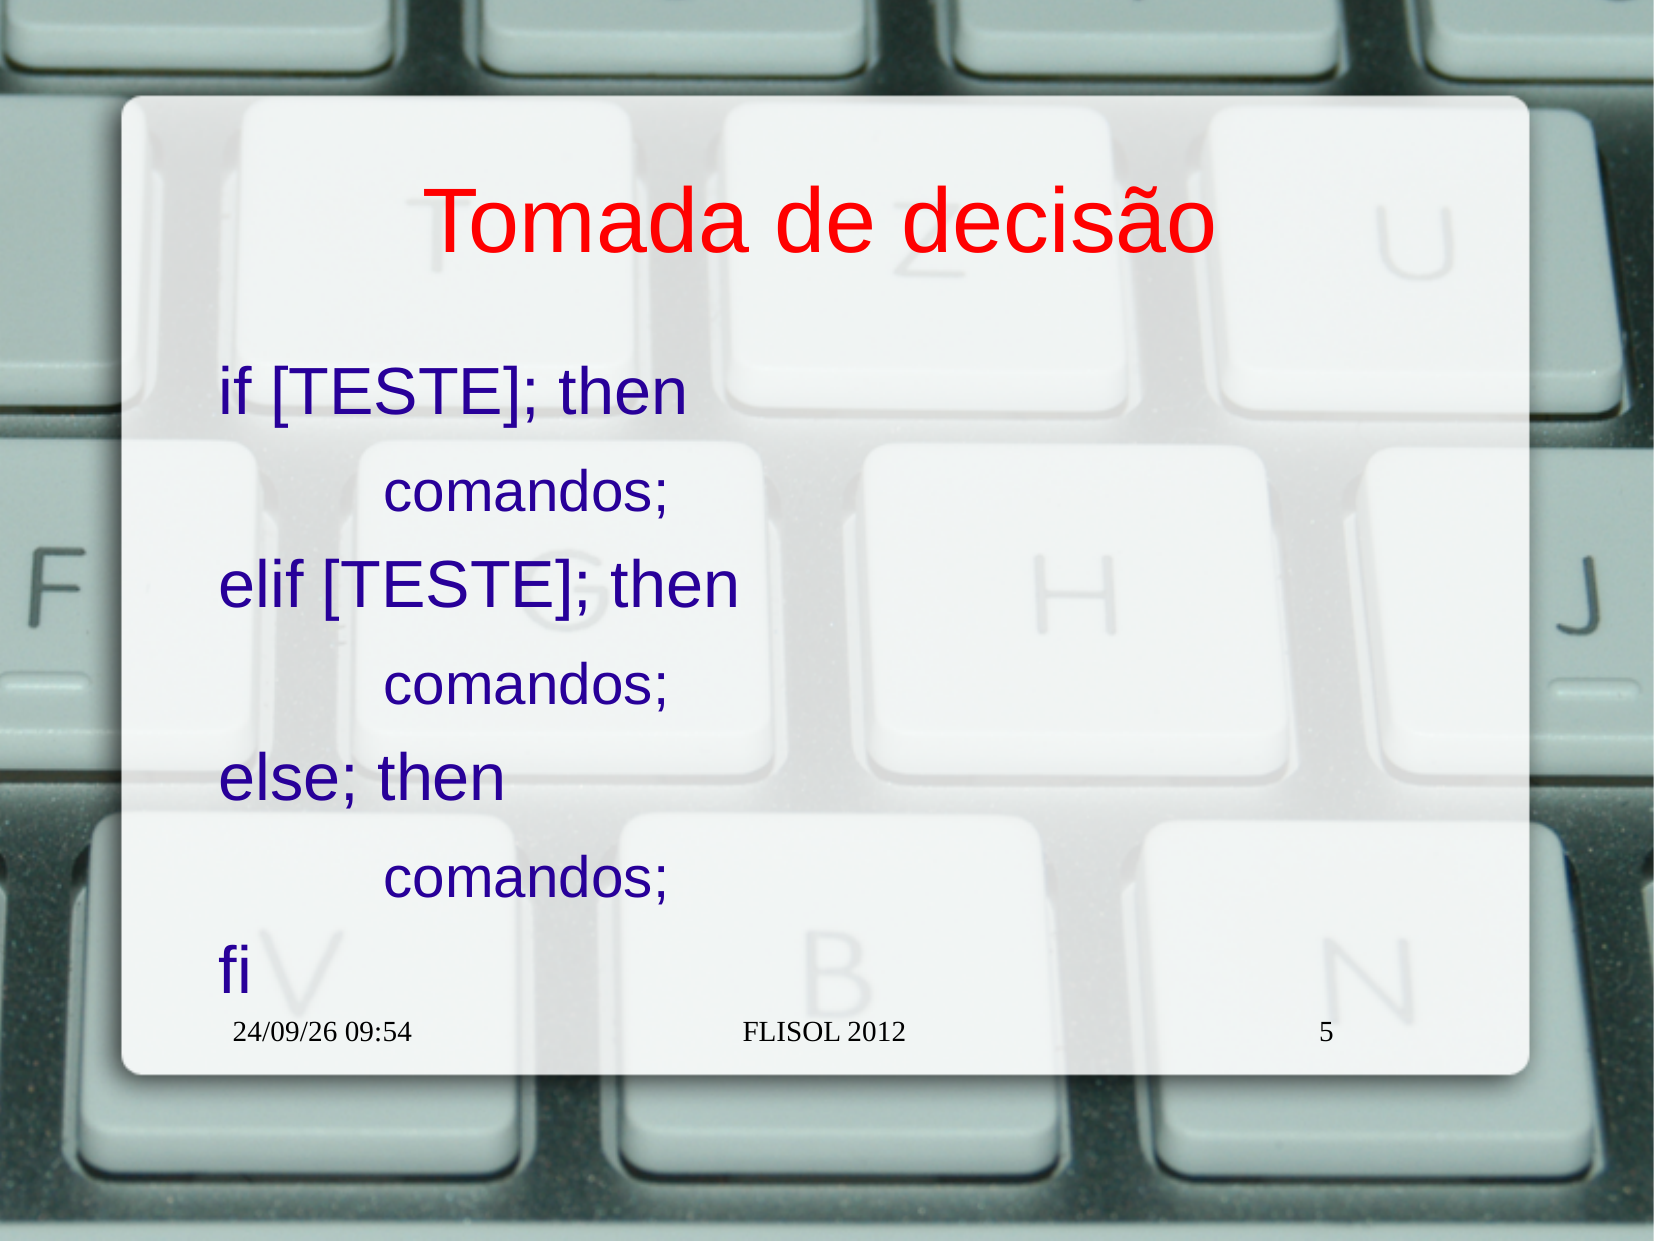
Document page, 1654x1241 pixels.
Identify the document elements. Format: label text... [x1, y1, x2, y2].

list if [TESTE]; then comandos; elif [TESTE]; then comandos; else; then comandos; fi [147, 354, 1506, 1008]
title Tomada de decisão [135, 117, 1506, 325]
picture [0, 0, 1654, 1241]
